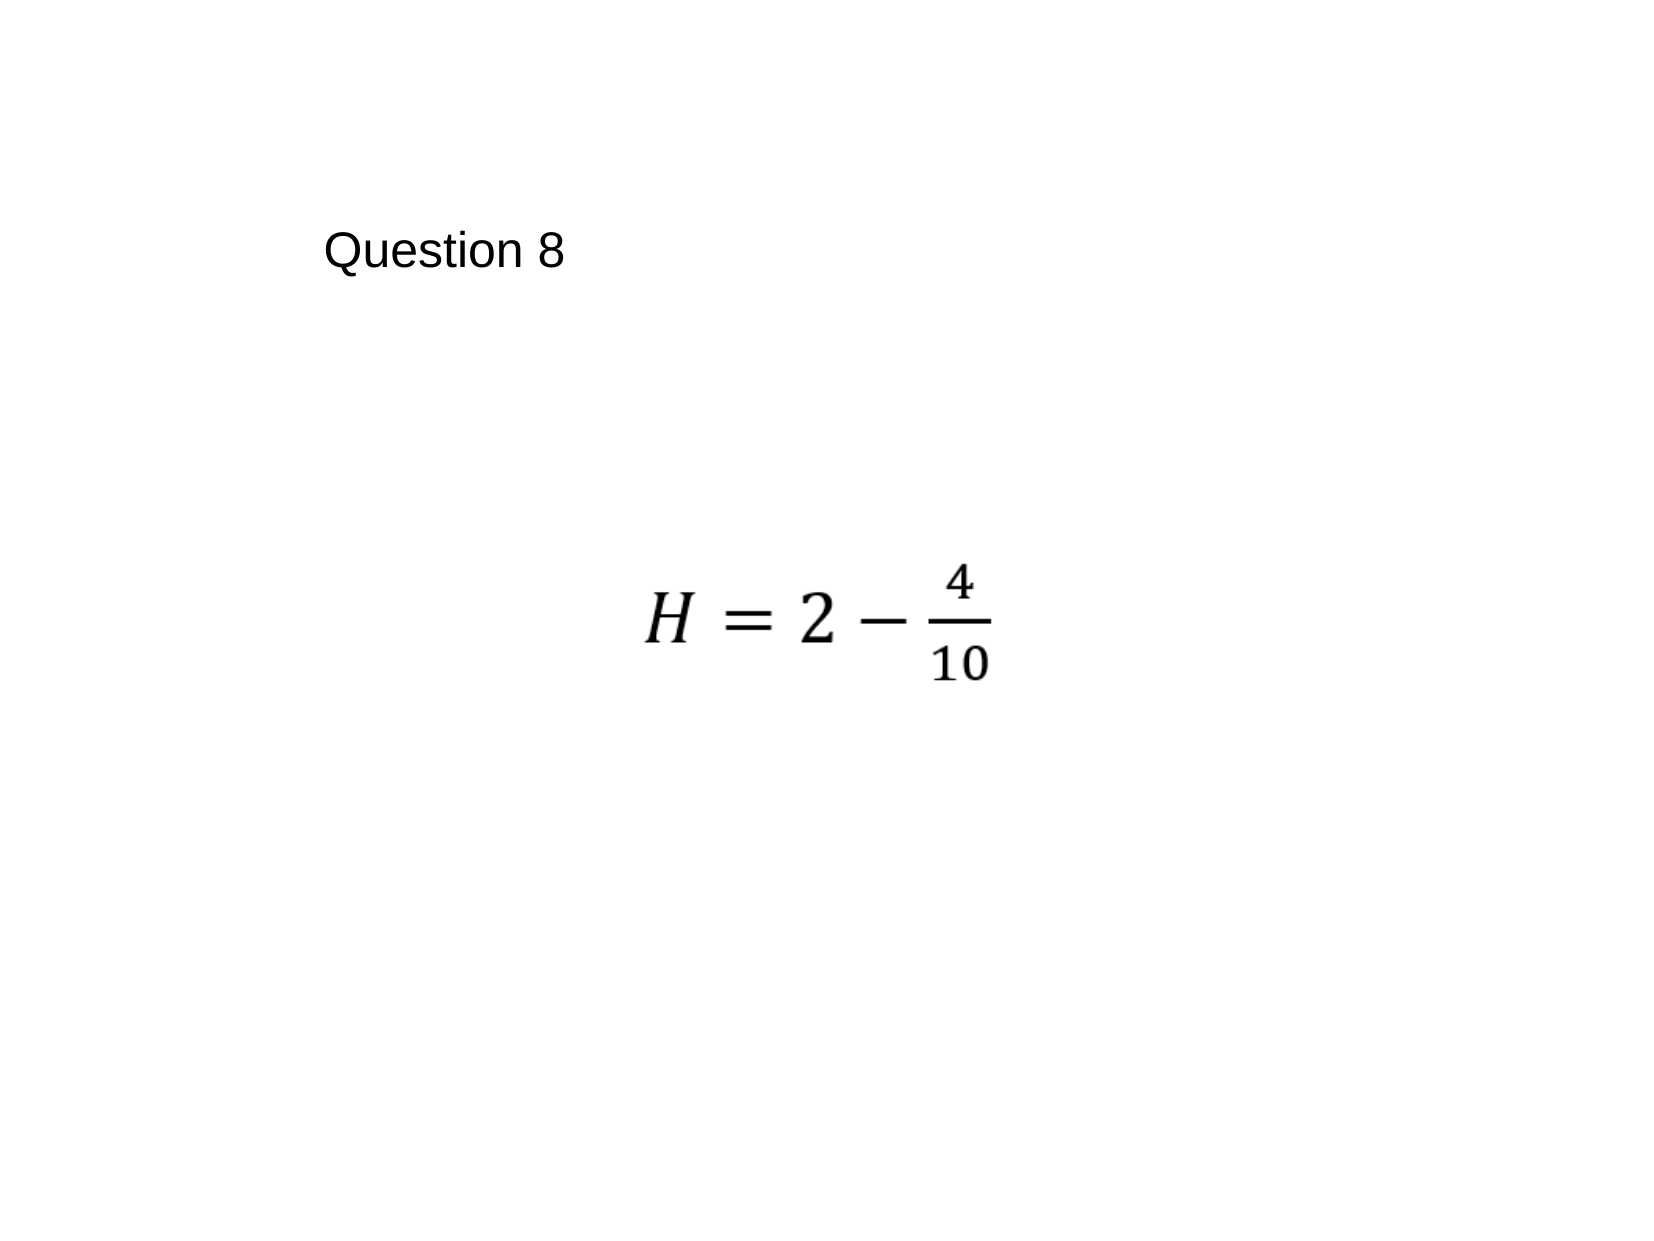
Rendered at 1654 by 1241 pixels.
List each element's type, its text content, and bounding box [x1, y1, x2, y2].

picture [580, 514, 1043, 748]
text_box Question 8 [309, 214, 581, 286]
